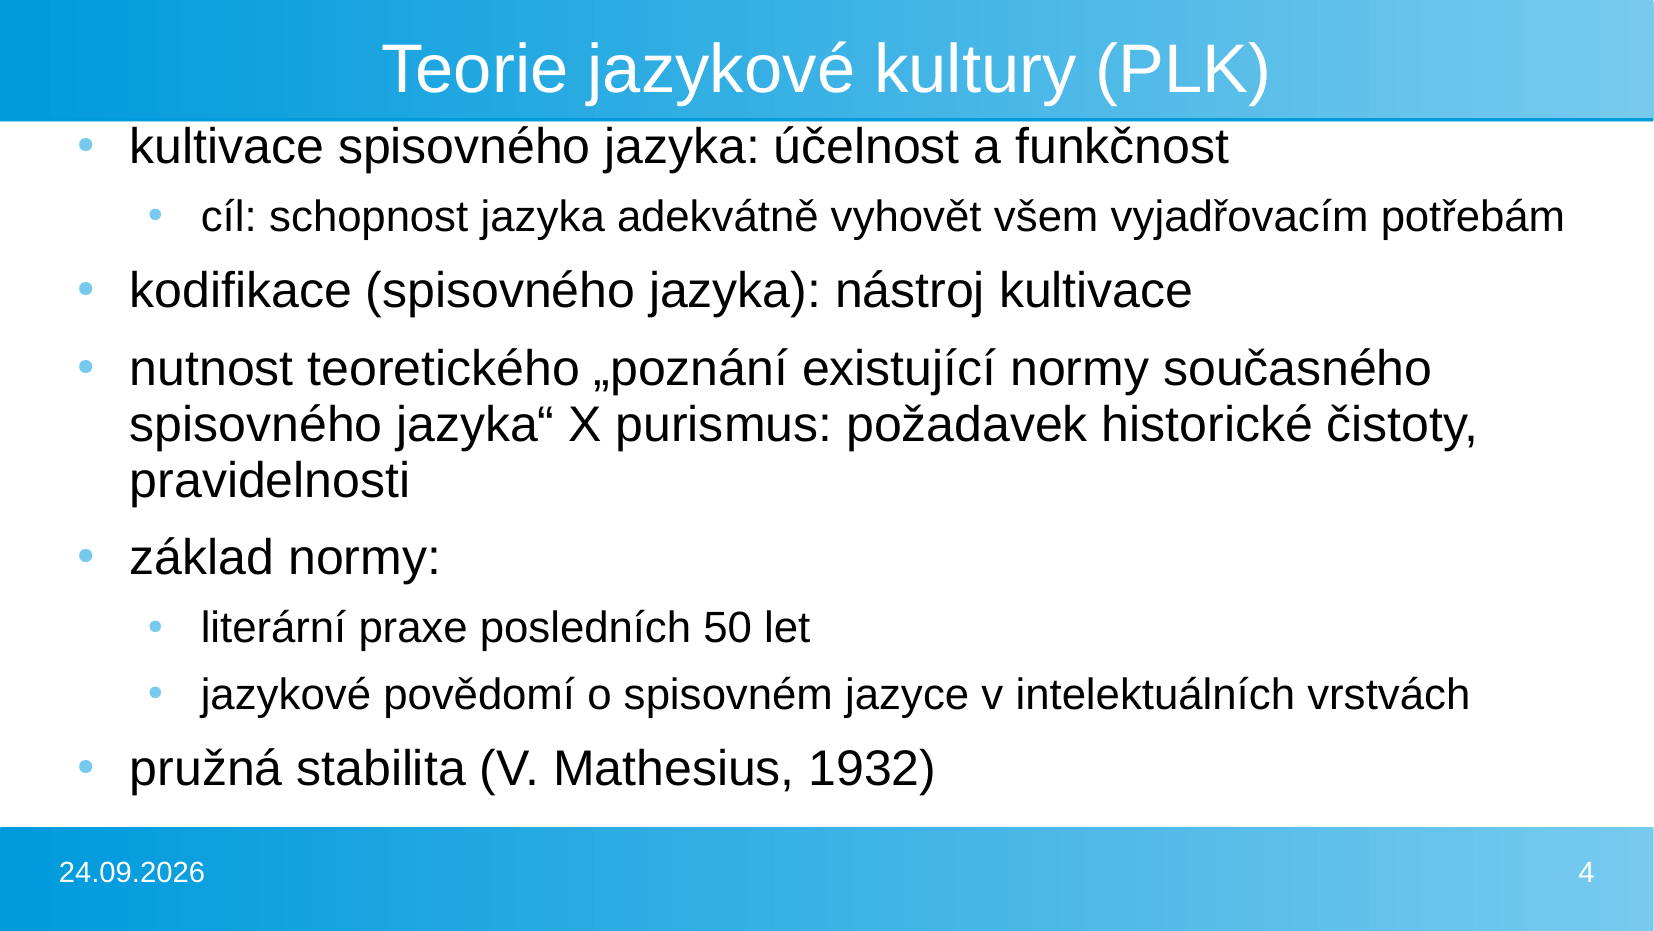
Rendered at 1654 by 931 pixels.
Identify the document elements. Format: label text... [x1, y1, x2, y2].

title Teorie jazykové kultury (PLK) [59, 29, 1595, 108]
list kultivace spisovného jazyka: účelnost a funkčnost cíl: schopnost jazyka adekvátně vyhovět všem vyjadřovacím potřebám kodifikace (spisovného jazyka): nástroj kultivace nutnost teoretického „poznání existující normy současného spisovného jazyka“ X purismus: požadavek historické čistoty, pravidelnosti základ normy: literární praxe posledních 50 let jazykové povědomí o spisovném jazyce v intelektuálních vrstvách pružná stabilita (V. Mathesius, 1932) [59, 118, 1595, 886]
